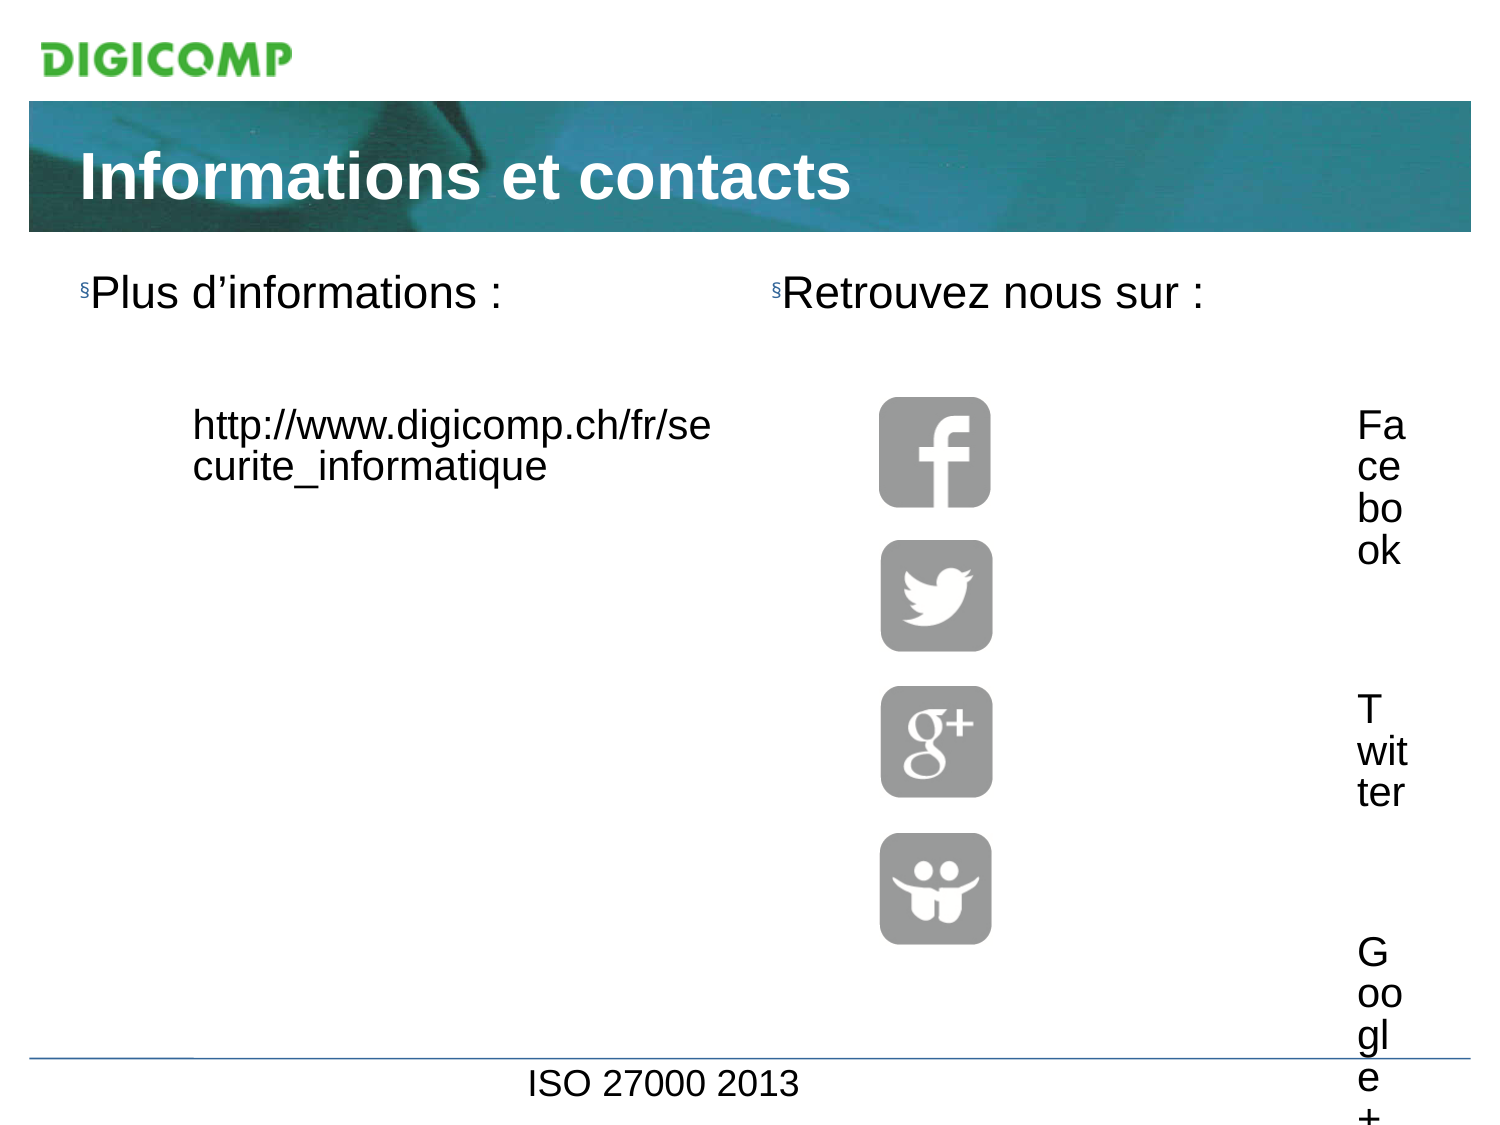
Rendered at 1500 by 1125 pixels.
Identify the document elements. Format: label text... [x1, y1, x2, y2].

list Retrouvez nous sur : Facebook Twitter Google + Slideshare [756, 255, 1424, 1035]
picture [879, 397, 991, 509]
picture [879, 540, 994, 652]
title Informations et contacts [64, 125, 1436, 220]
picture [879, 686, 994, 798]
picture [879, 833, 993, 946]
list Plus d’informations : http://www.digicomp.ch/fr/securite_informatique [64, 255, 732, 1035]
text_box ISO 27000 2013 [512, 1051, 988, 1118]
